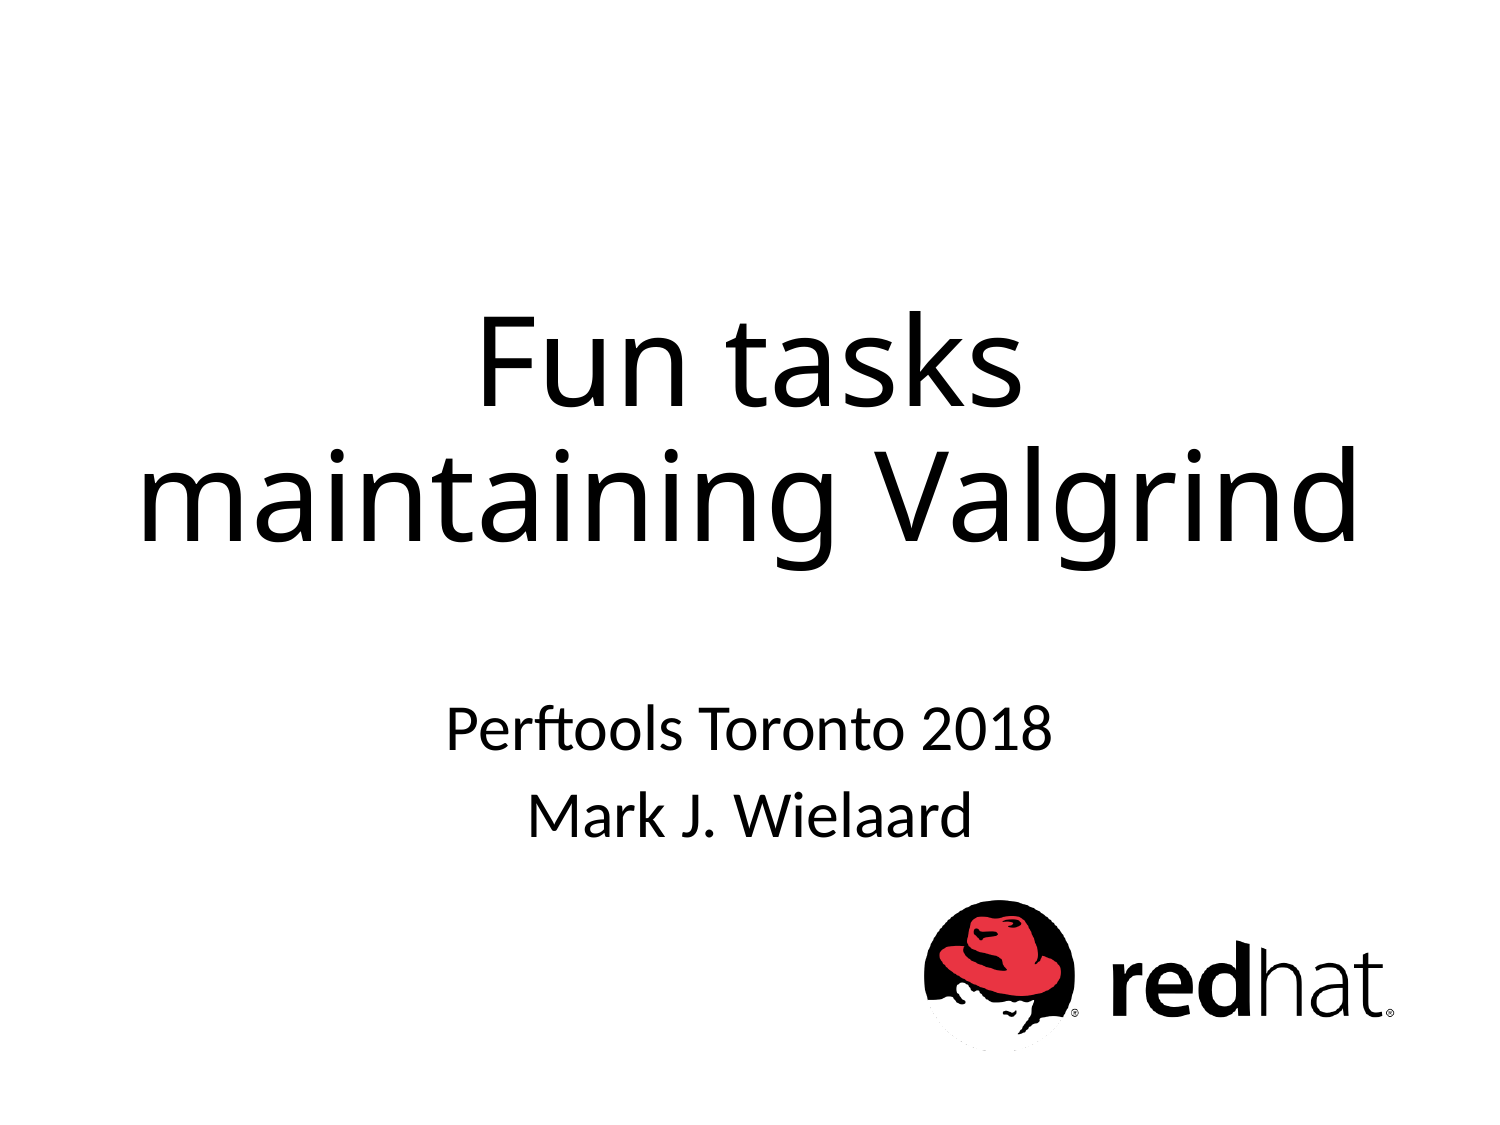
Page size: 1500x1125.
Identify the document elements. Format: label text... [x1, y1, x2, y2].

subtitle Perftools Toronto 2018 Mark J. Wielaard [187, 590, 1313, 863]
picture [922, 899, 1397, 1053]
title Fun tasks maintaining Valgrind [112, 184, 1388, 576]
